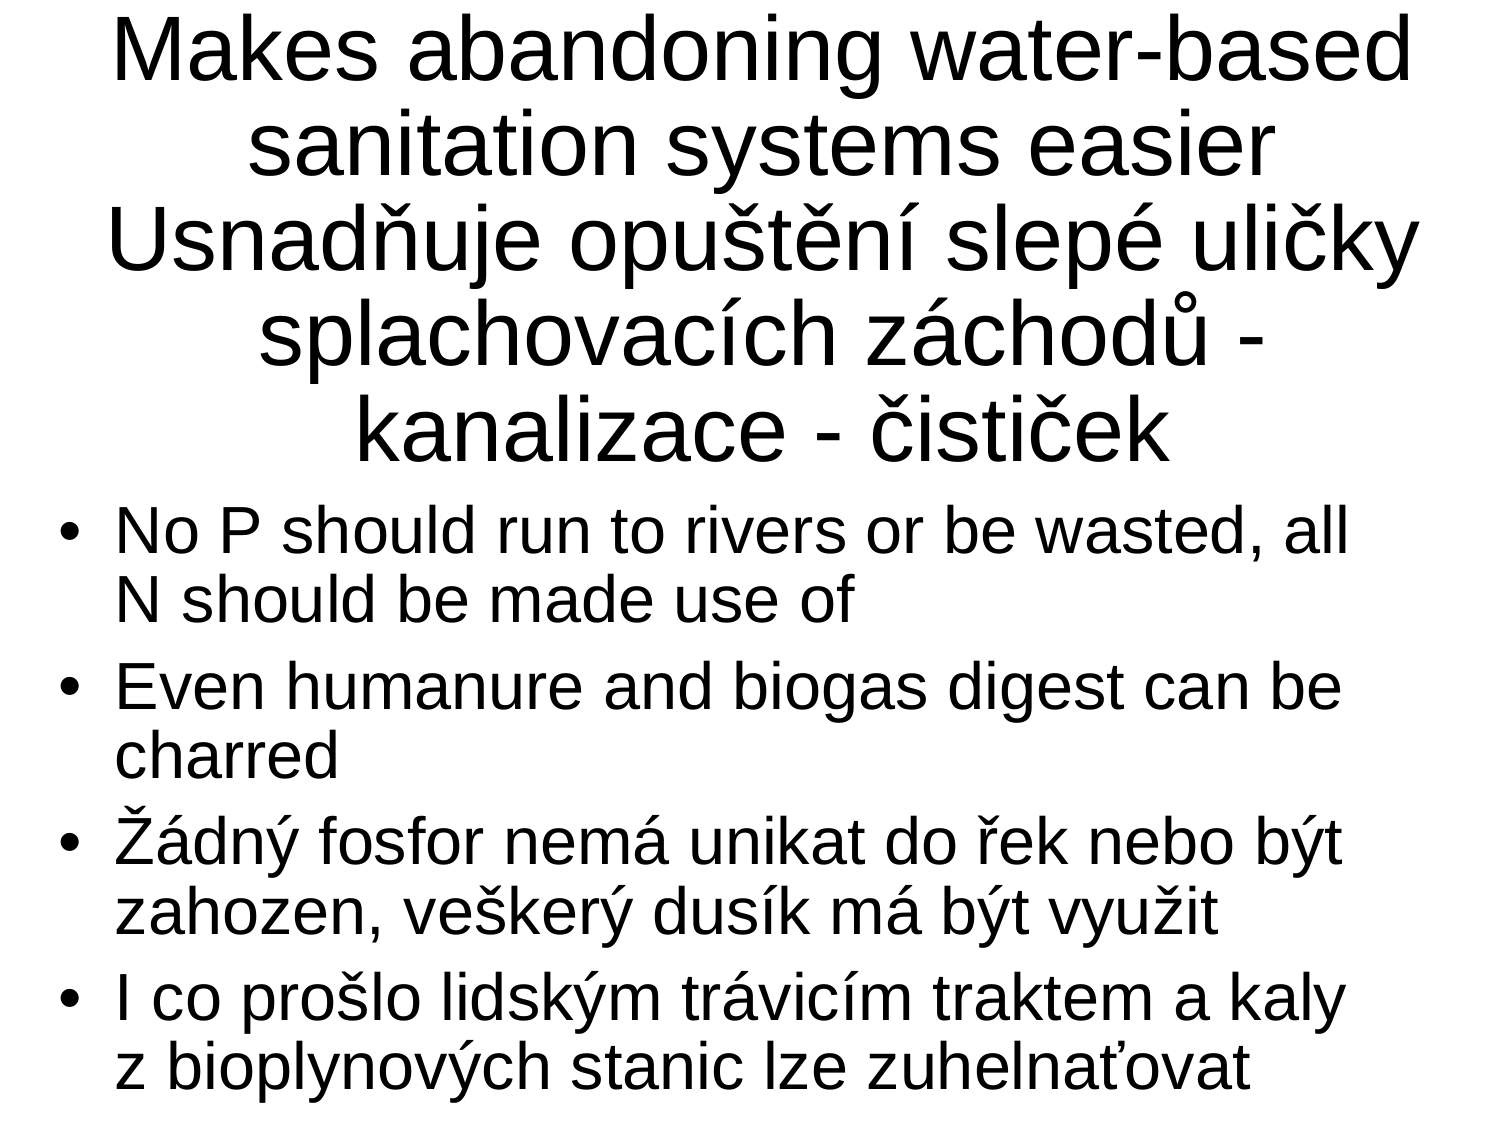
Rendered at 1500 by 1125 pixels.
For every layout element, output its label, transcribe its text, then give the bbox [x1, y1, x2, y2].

title Makes abandoning water-based sanitation systems easier Usnadňuje opuštění slepé uličky splachovacích záchodů - kanalizace - čističek [88, 0, 1439, 484]
list No P should run to rivers or be wasted, all N should be made use of Even humanure and biogas digest can be charred Žádný fosfor nemá unikat do řek nebo být zahozen, veškerý dusík má být využit I co prošlo lidským trávicím traktem a kaly z bioplynových stanic lze zuhelnaťovat [59, 497, 1409, 1125]
